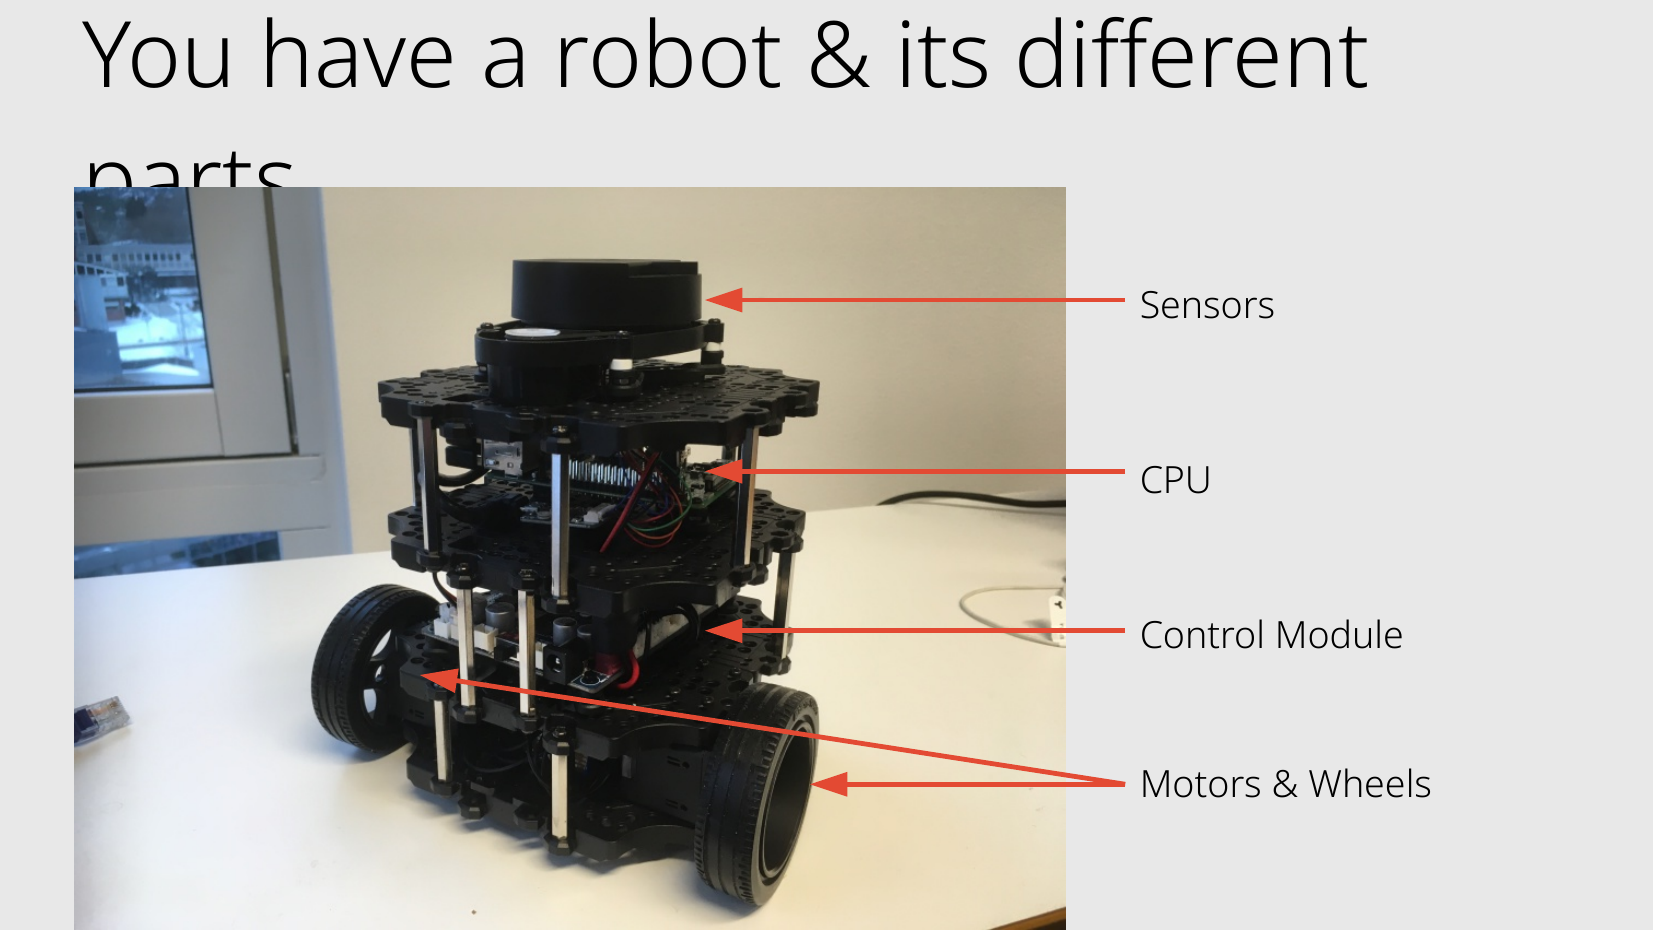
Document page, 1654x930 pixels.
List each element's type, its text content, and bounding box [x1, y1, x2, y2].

title You have a robot & its different parts… [82, 37, 1571, 193]
text_box Motors & Wheels [1125, 742, 1410, 811]
text_box Sensors [1125, 263, 1268, 332]
picture [74, 187, 1066, 930]
text_box Control Module [1125, 593, 1388, 662]
text_box CPU [1125, 438, 1225, 506]
